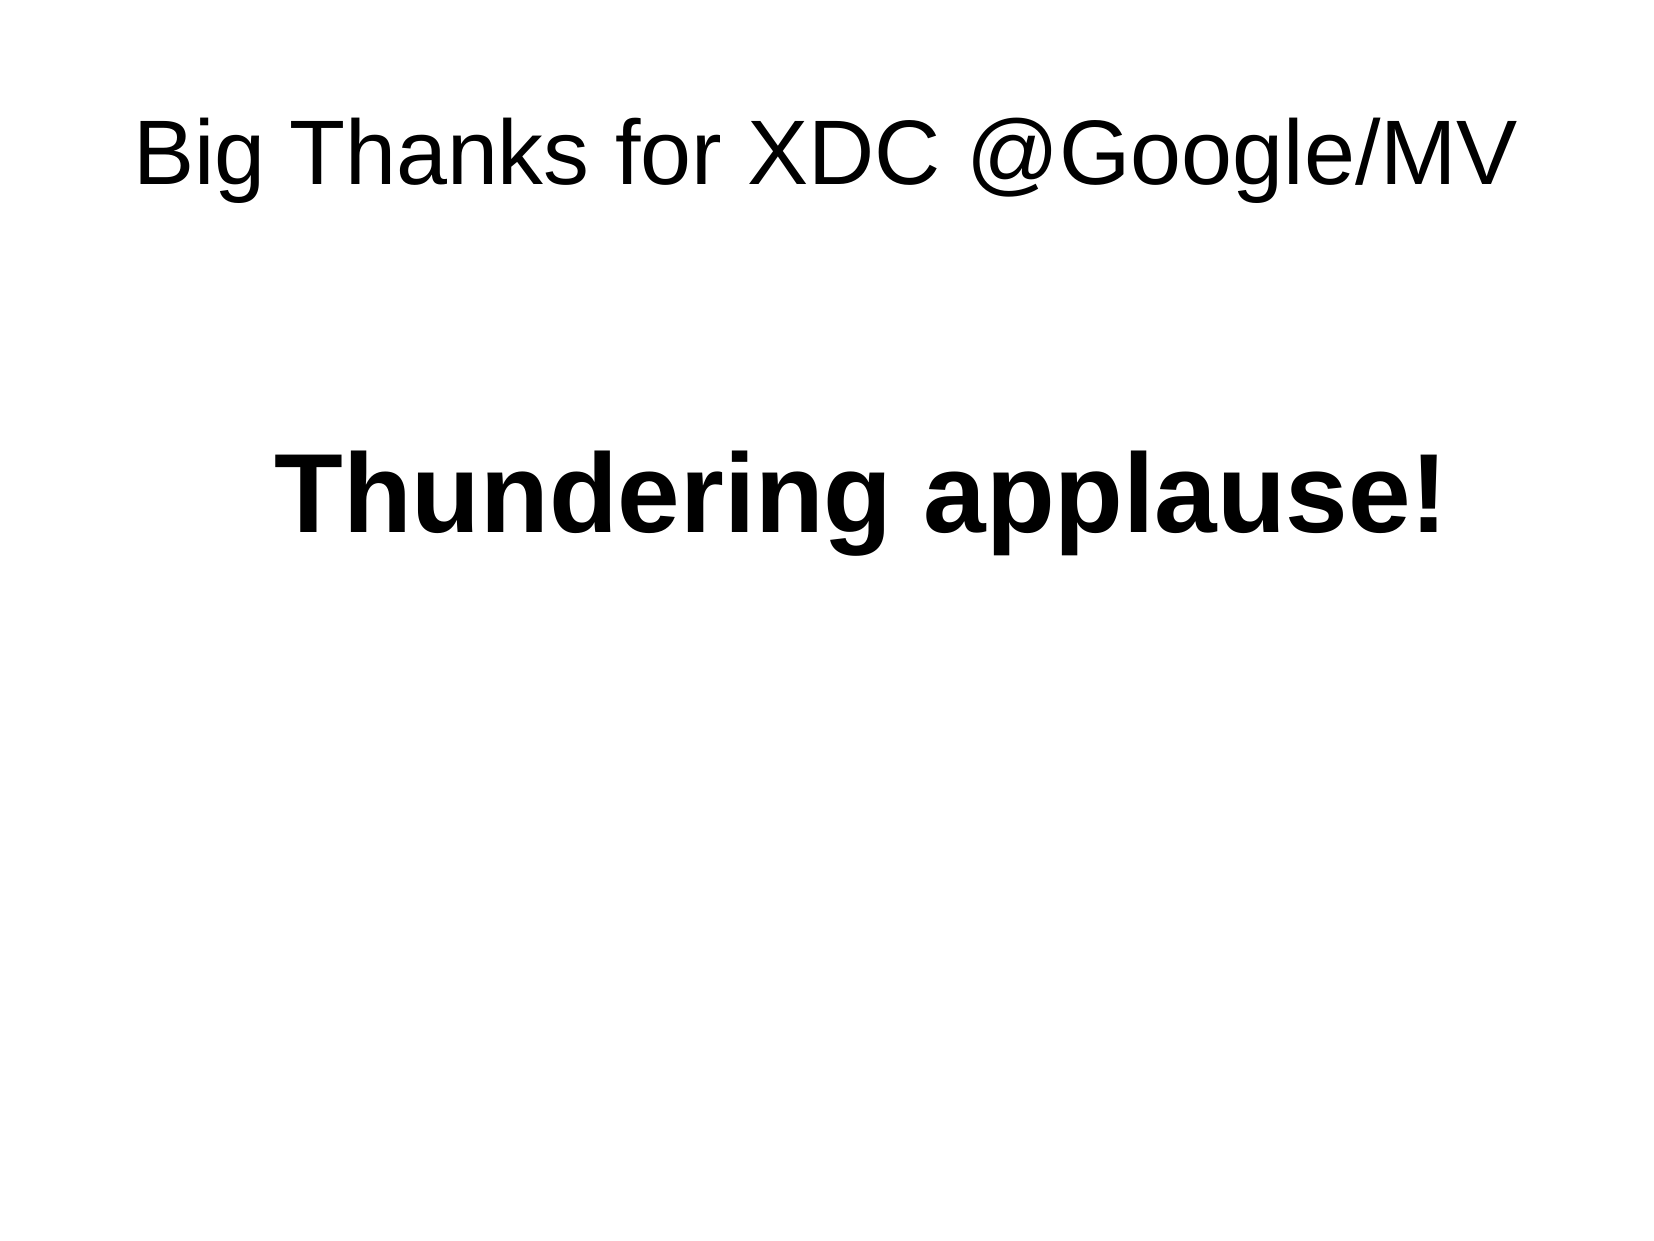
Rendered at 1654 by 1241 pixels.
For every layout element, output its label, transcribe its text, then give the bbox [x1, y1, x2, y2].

title Big Thanks for XDC @Google/MV [82, 49, 1571, 257]
list Thundering applause! [82, 431, 1571, 1021]
